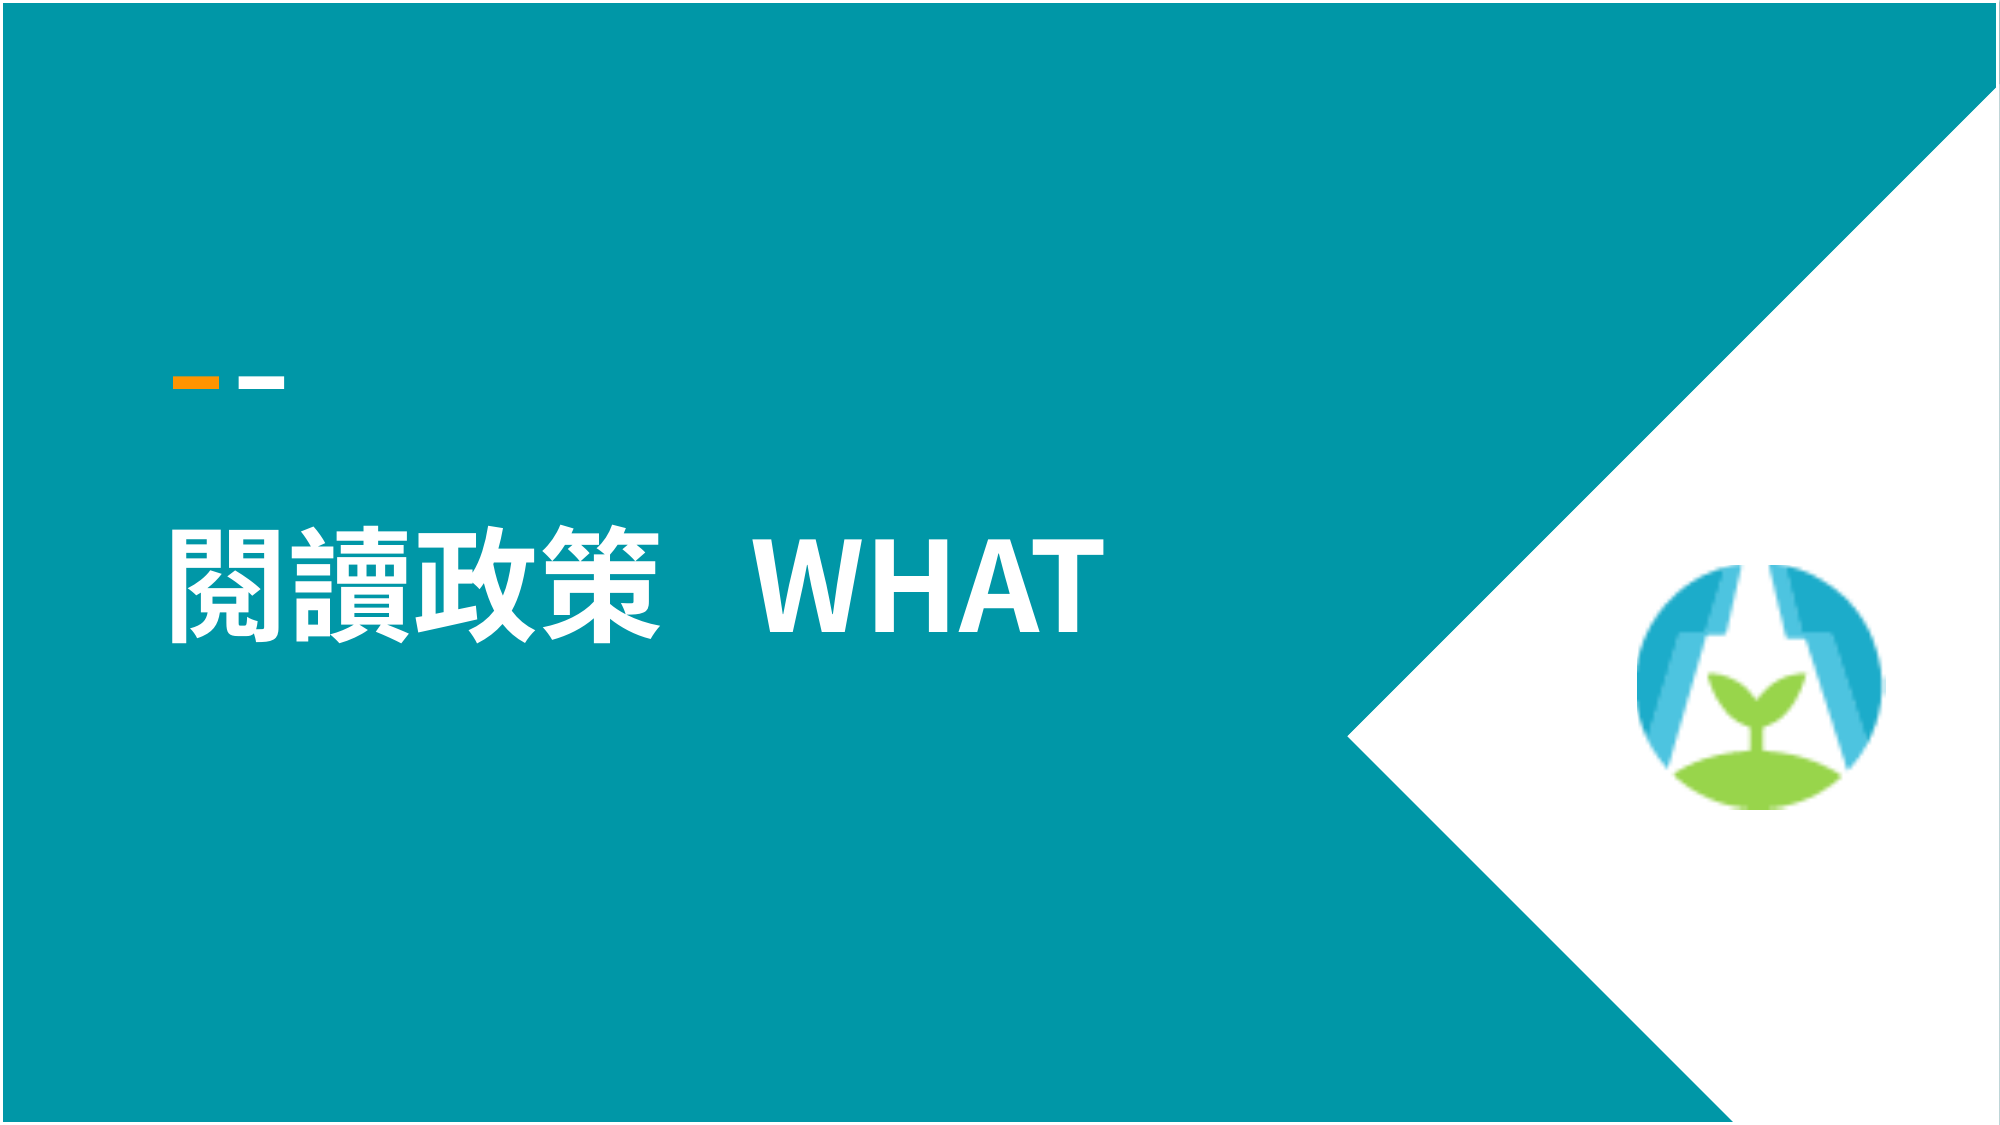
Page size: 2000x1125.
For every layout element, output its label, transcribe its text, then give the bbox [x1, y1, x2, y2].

title 閱讀政策 WHAT [143, 447, 1635, 678]
picture [1637, 565, 1886, 810]
text_box [0, 0, 2000, 1125]
